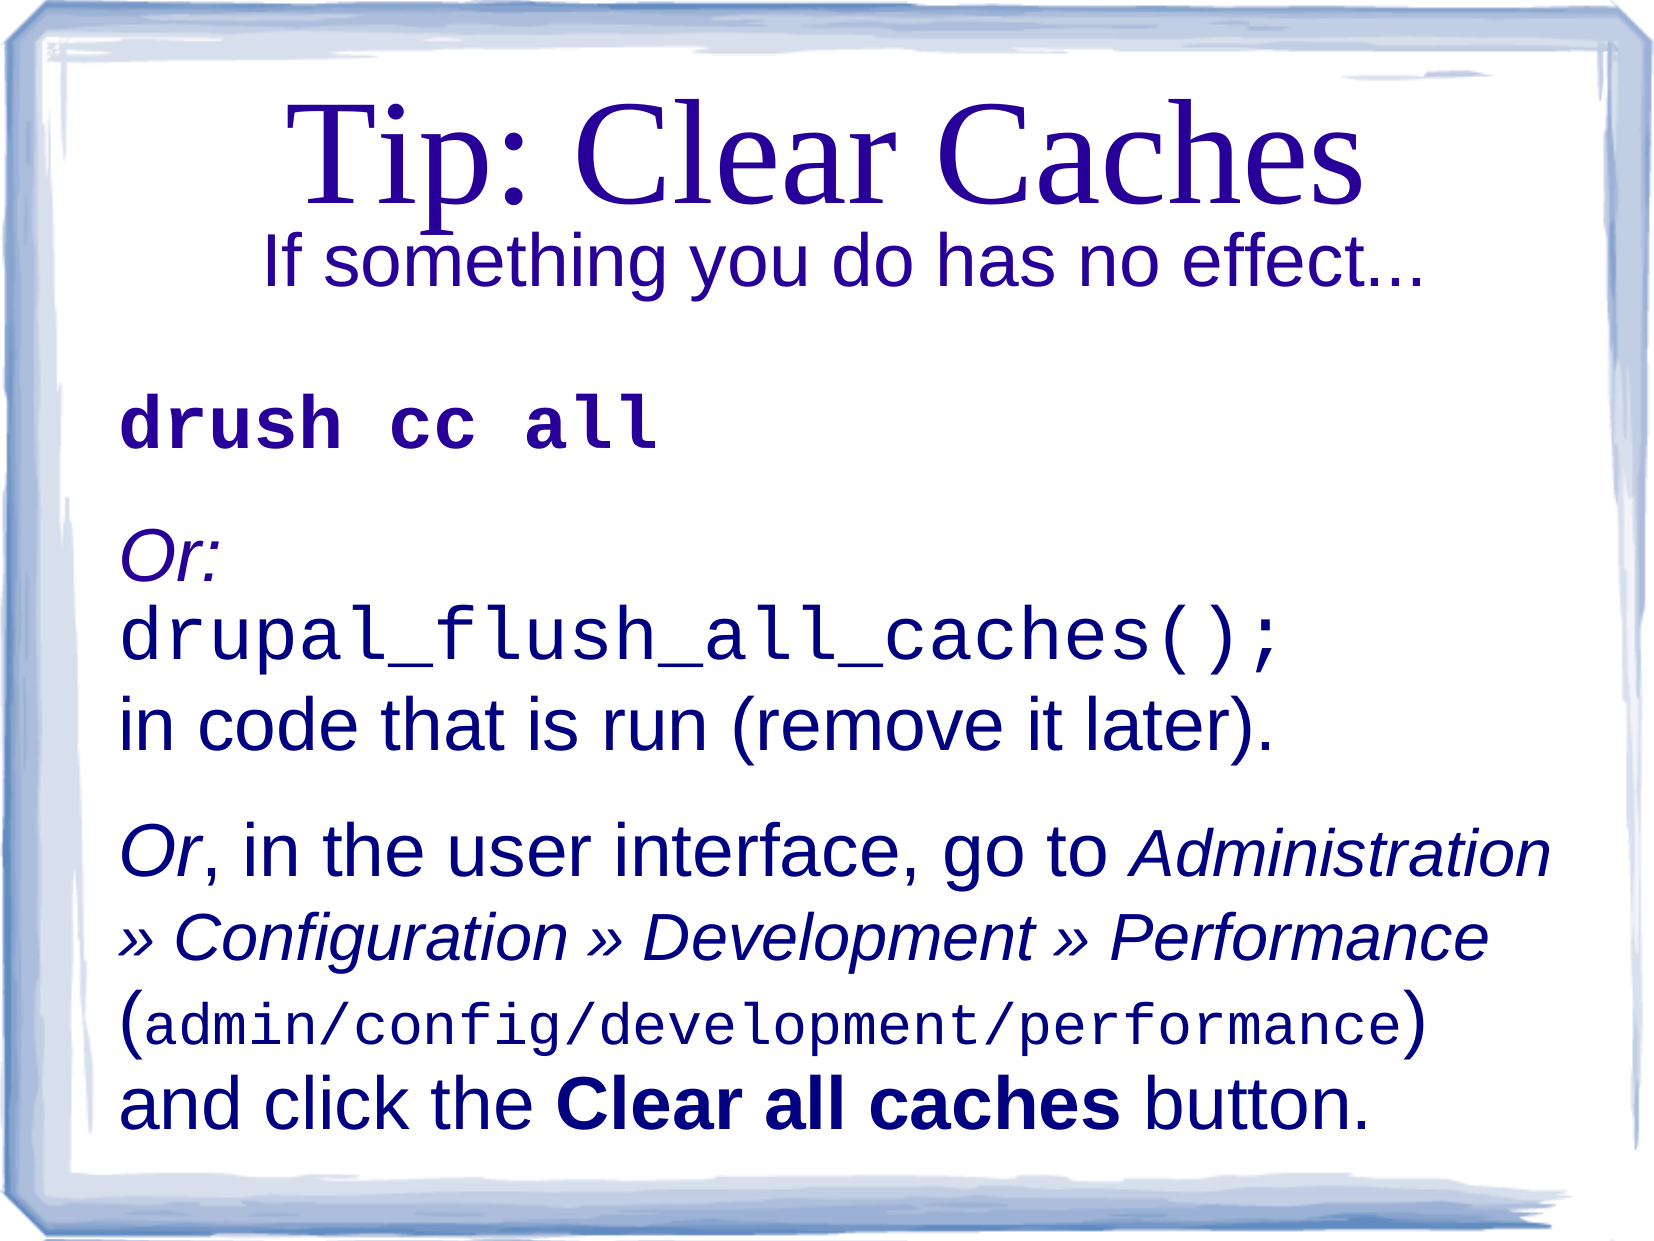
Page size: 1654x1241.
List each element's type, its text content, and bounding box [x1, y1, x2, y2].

picture [0, 0, 1654, 1241]
title Tip: Clear Caches [82, 56, 1571, 250]
subtitle If something you do has no effect... drush cc all Or: drupal_flush_all_caches(); in code that is run (remove it later). Or, in the user interface, go to Administration » Configuration » Development » Performance (admin/config/development/performance) and click the Clear all caches button. [118, 218, 1571, 1146]
